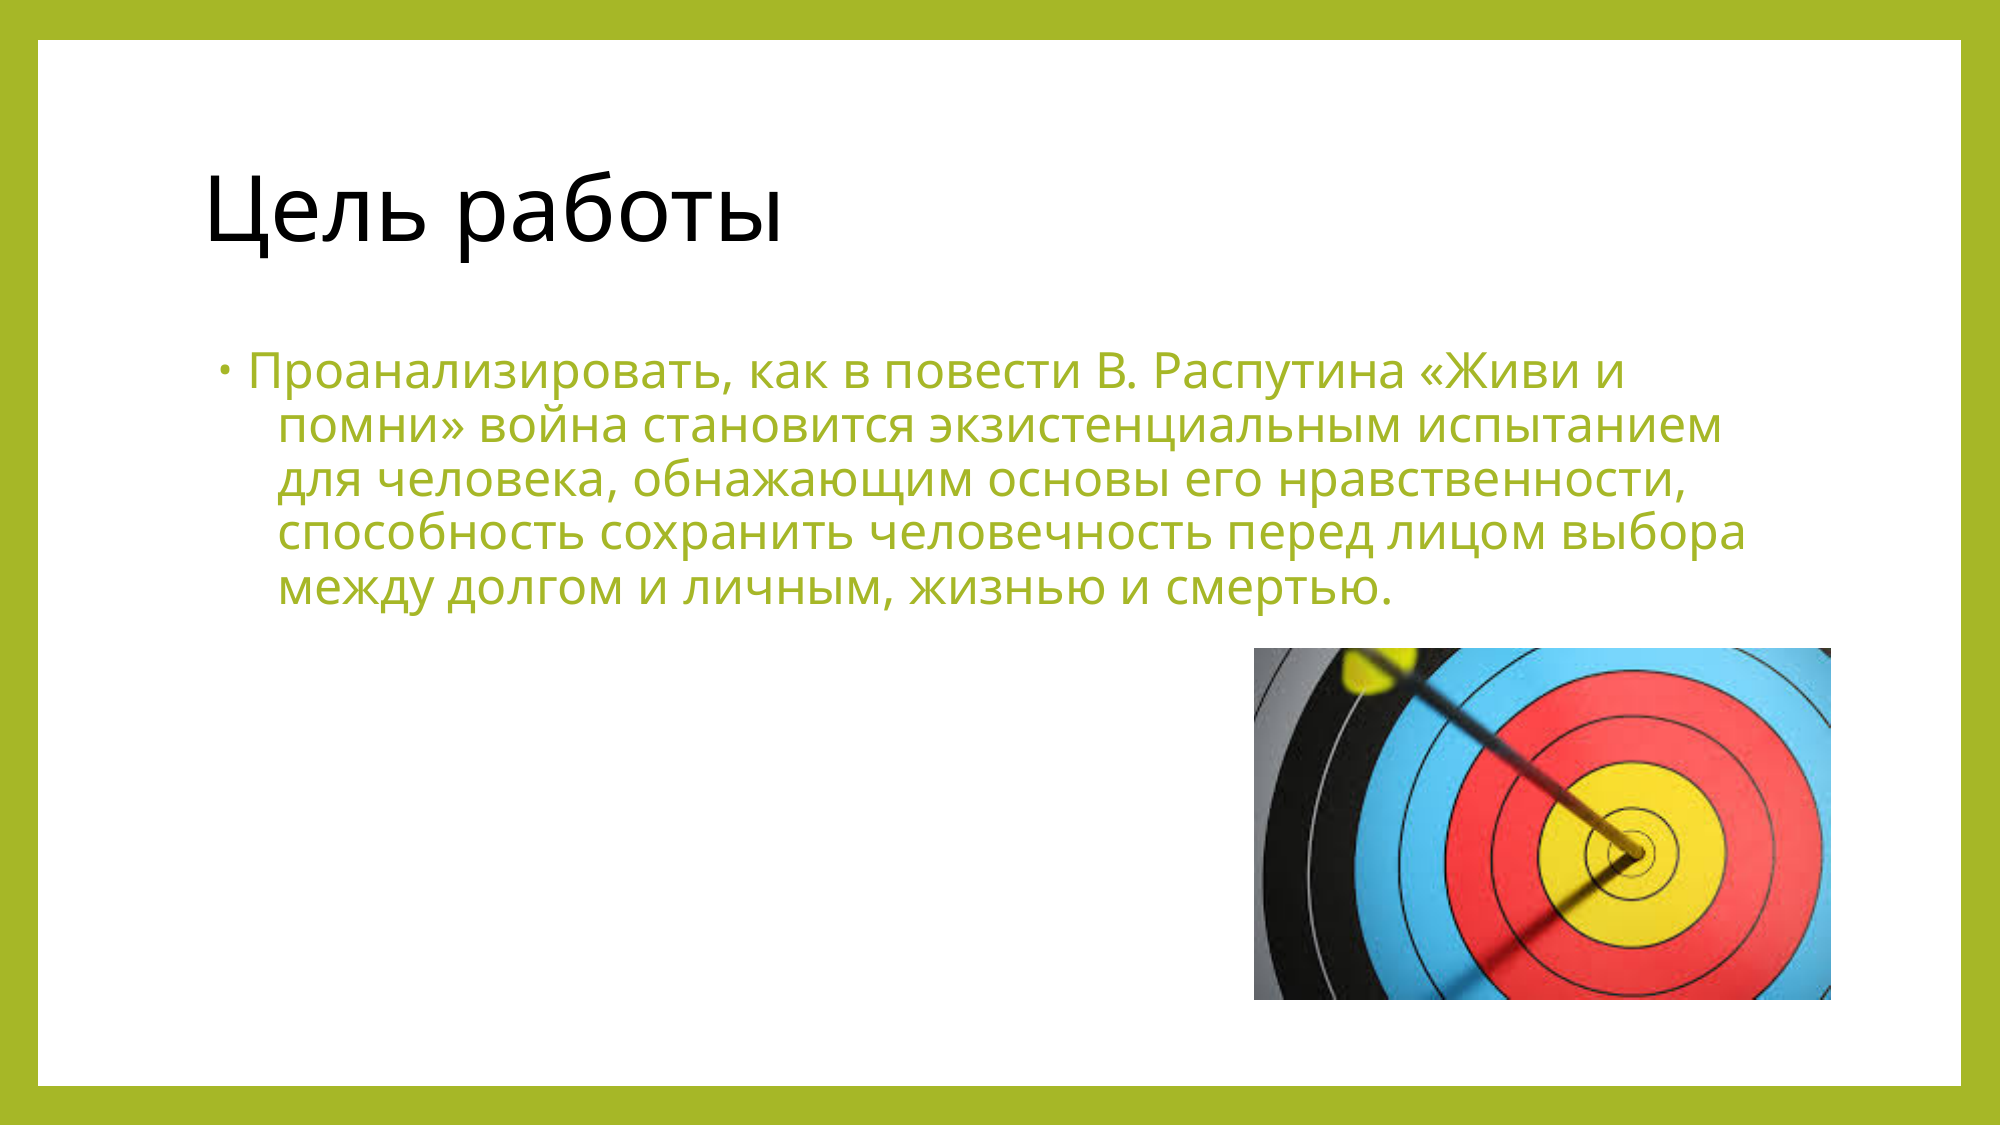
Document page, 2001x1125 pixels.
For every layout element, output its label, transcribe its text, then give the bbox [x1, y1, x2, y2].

list Проанализировать, как в повести В. Распутина «Живи и помни» война становится экзистенциальным испытанием для человека, обнажающим основы его нравственности, способность сохранить человечность перед лицом выбора между долгом и личным, жизнью и смертью. [187, 337, 1808, 1000]
title Цель работы [187, 99, 1808, 323]
picture [1254, 648, 1831, 1000]
